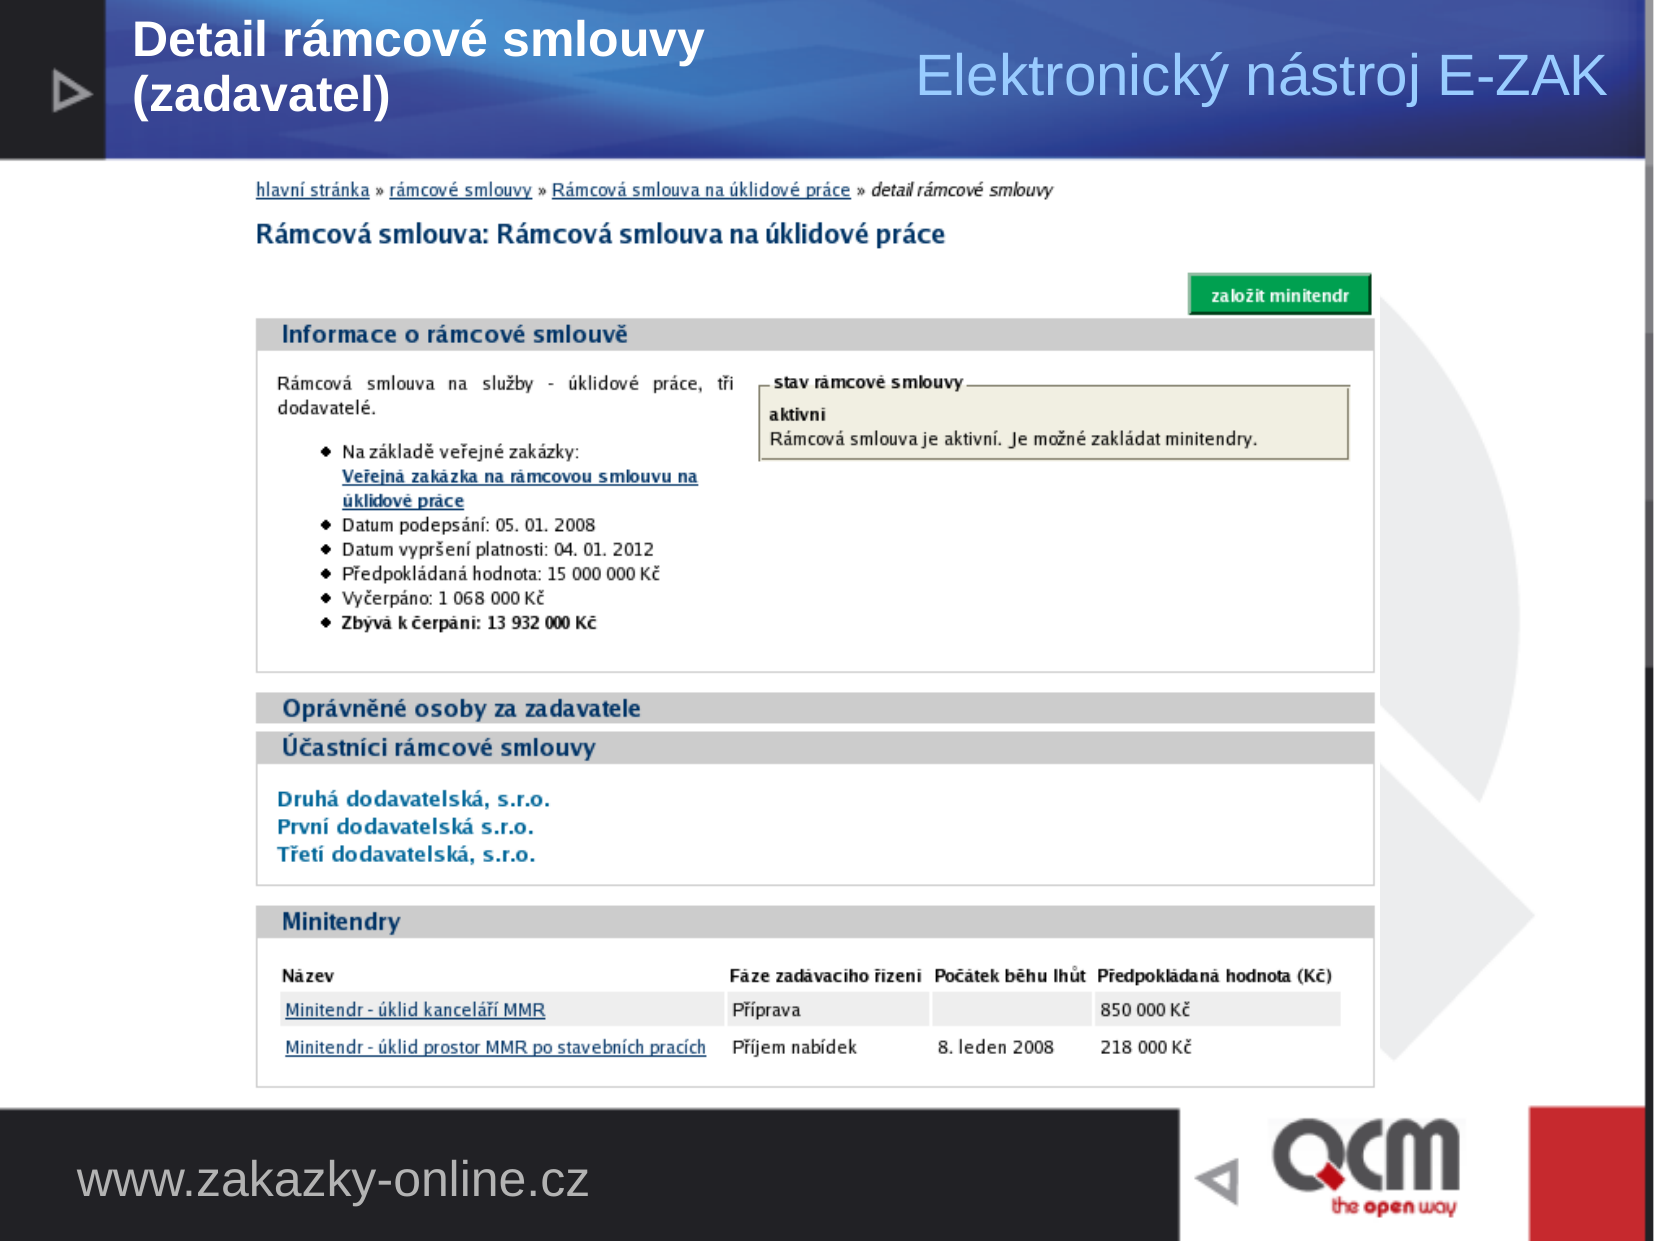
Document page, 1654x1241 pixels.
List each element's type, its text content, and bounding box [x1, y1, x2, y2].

picture [0, 0, 1654, 1241]
text_box Detail rámcové smlouvy (zadavatel) [118, 3, 827, 130]
